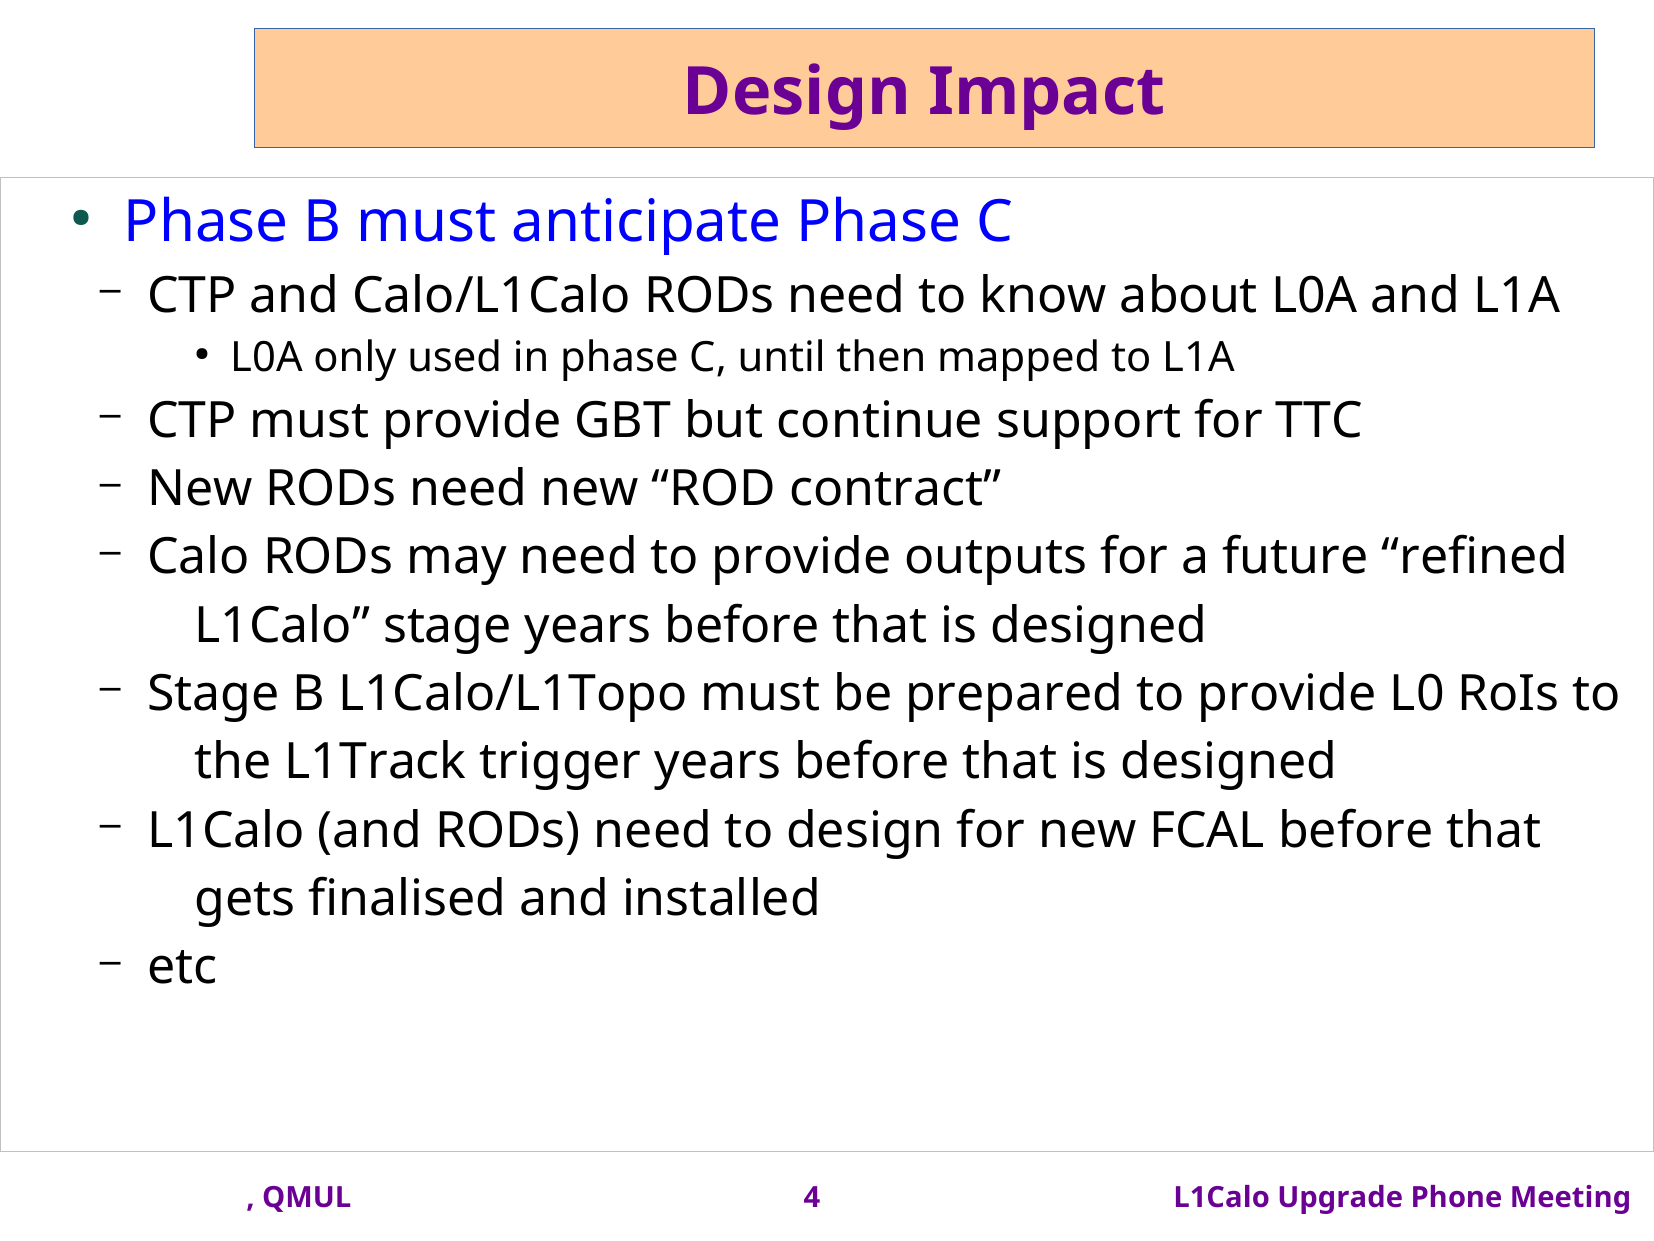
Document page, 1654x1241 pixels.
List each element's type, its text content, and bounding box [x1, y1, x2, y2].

title Design Impact [254, 28, 1595, 148]
list Phase B must anticipate Phase C CTP and Calo/L1Calo RODs need to know about L0A and L1A L0A only used in phase C, until then mapped to L1A CTP must provide GBT but continue support for TTC New RODs need new “ROD contract” Calo RODs may need to provide outputs for a future “refined L1Calo” stage years before that is designed Stage B L1Calo/L1Topo must be prepared to provide L0 RoIs to the L1Track trigger years before that is designed L1Calo (and RODs) need to design for new FCAL before that gets finalised and installed etc [52, 179, 1635, 1138]
